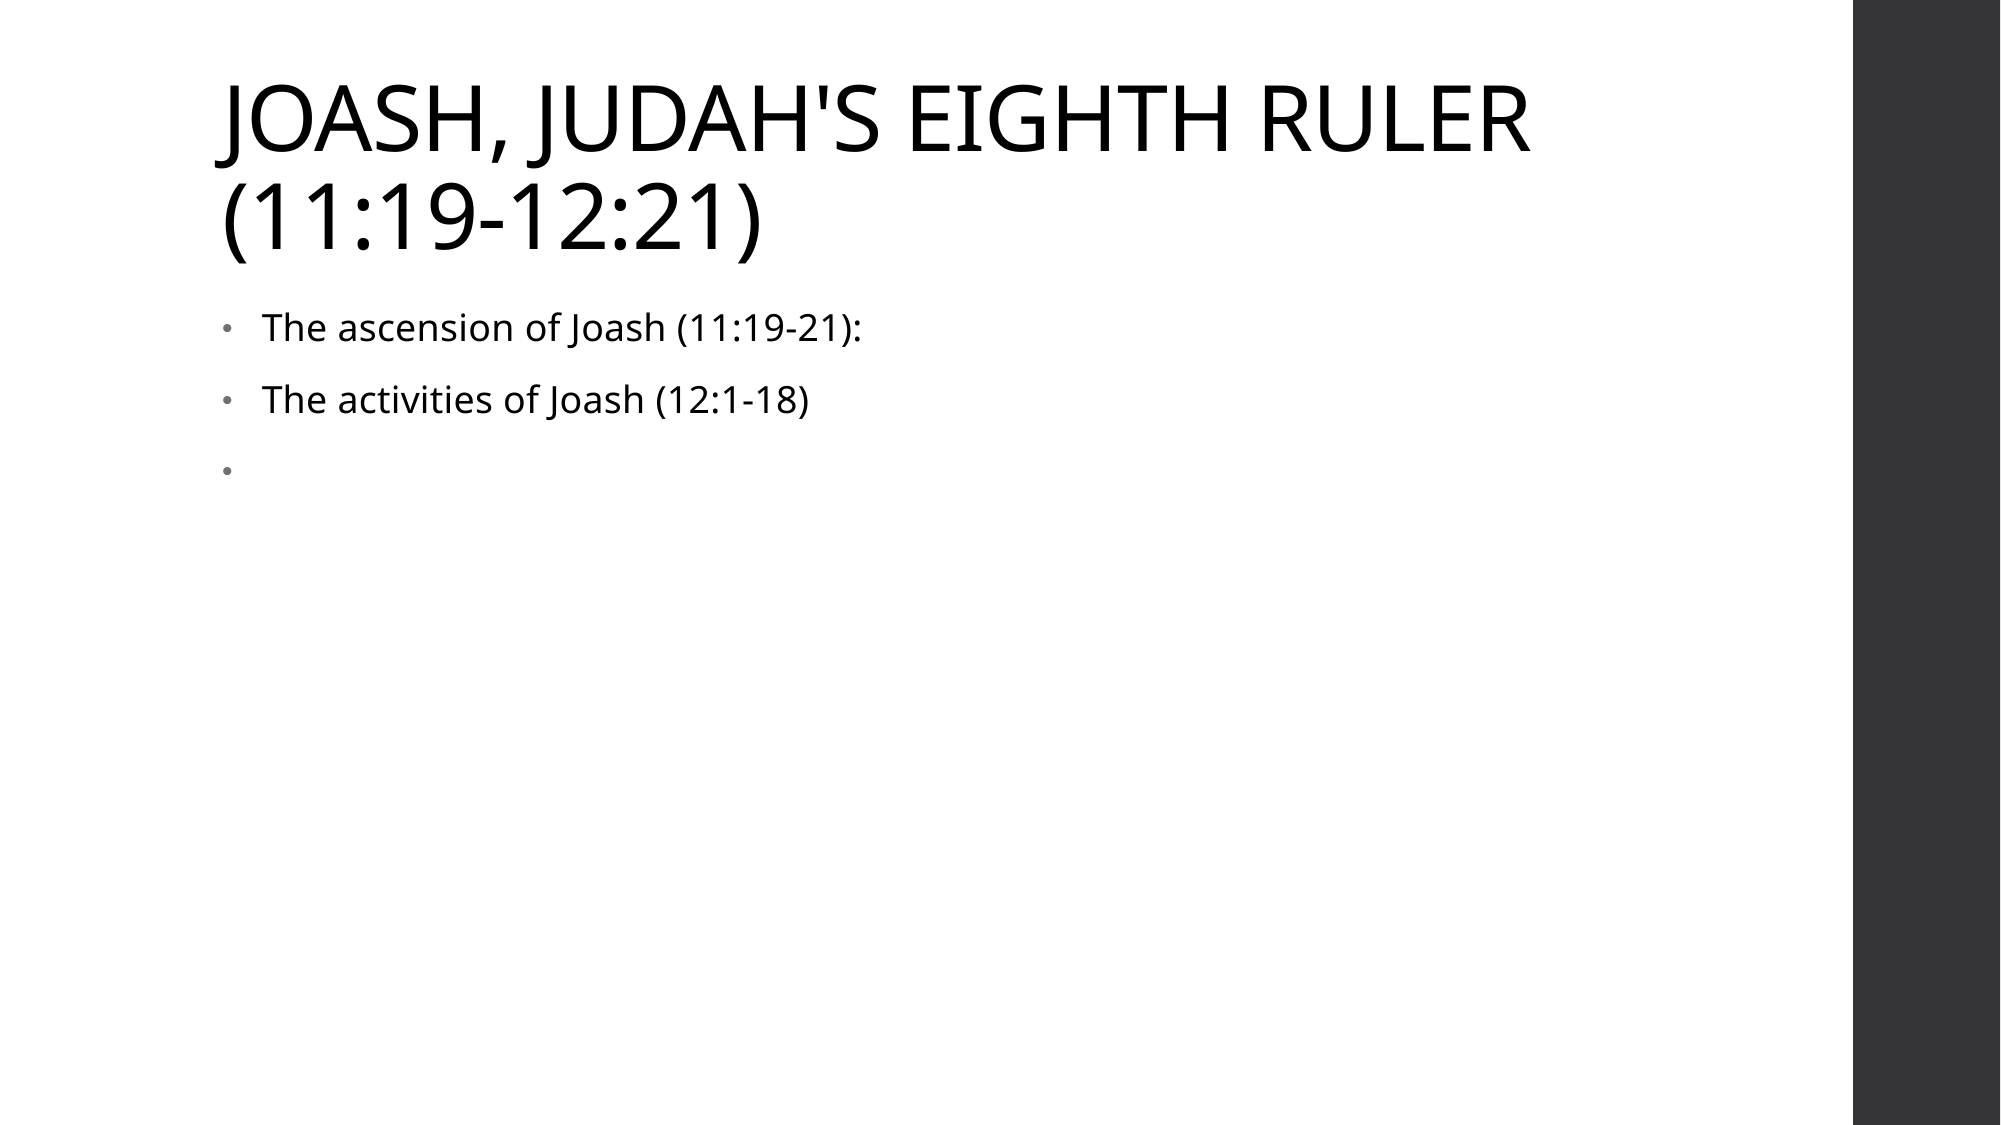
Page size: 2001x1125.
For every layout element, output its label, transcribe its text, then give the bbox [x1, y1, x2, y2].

list The ascension of Joash (11:19-21): The activities of Joash (12:1-18) [206, 299, 1617, 1014]
title JOASH, JUDAH'S EIGHTH RULER (11:19-12:21) [206, 60, 1797, 278]
